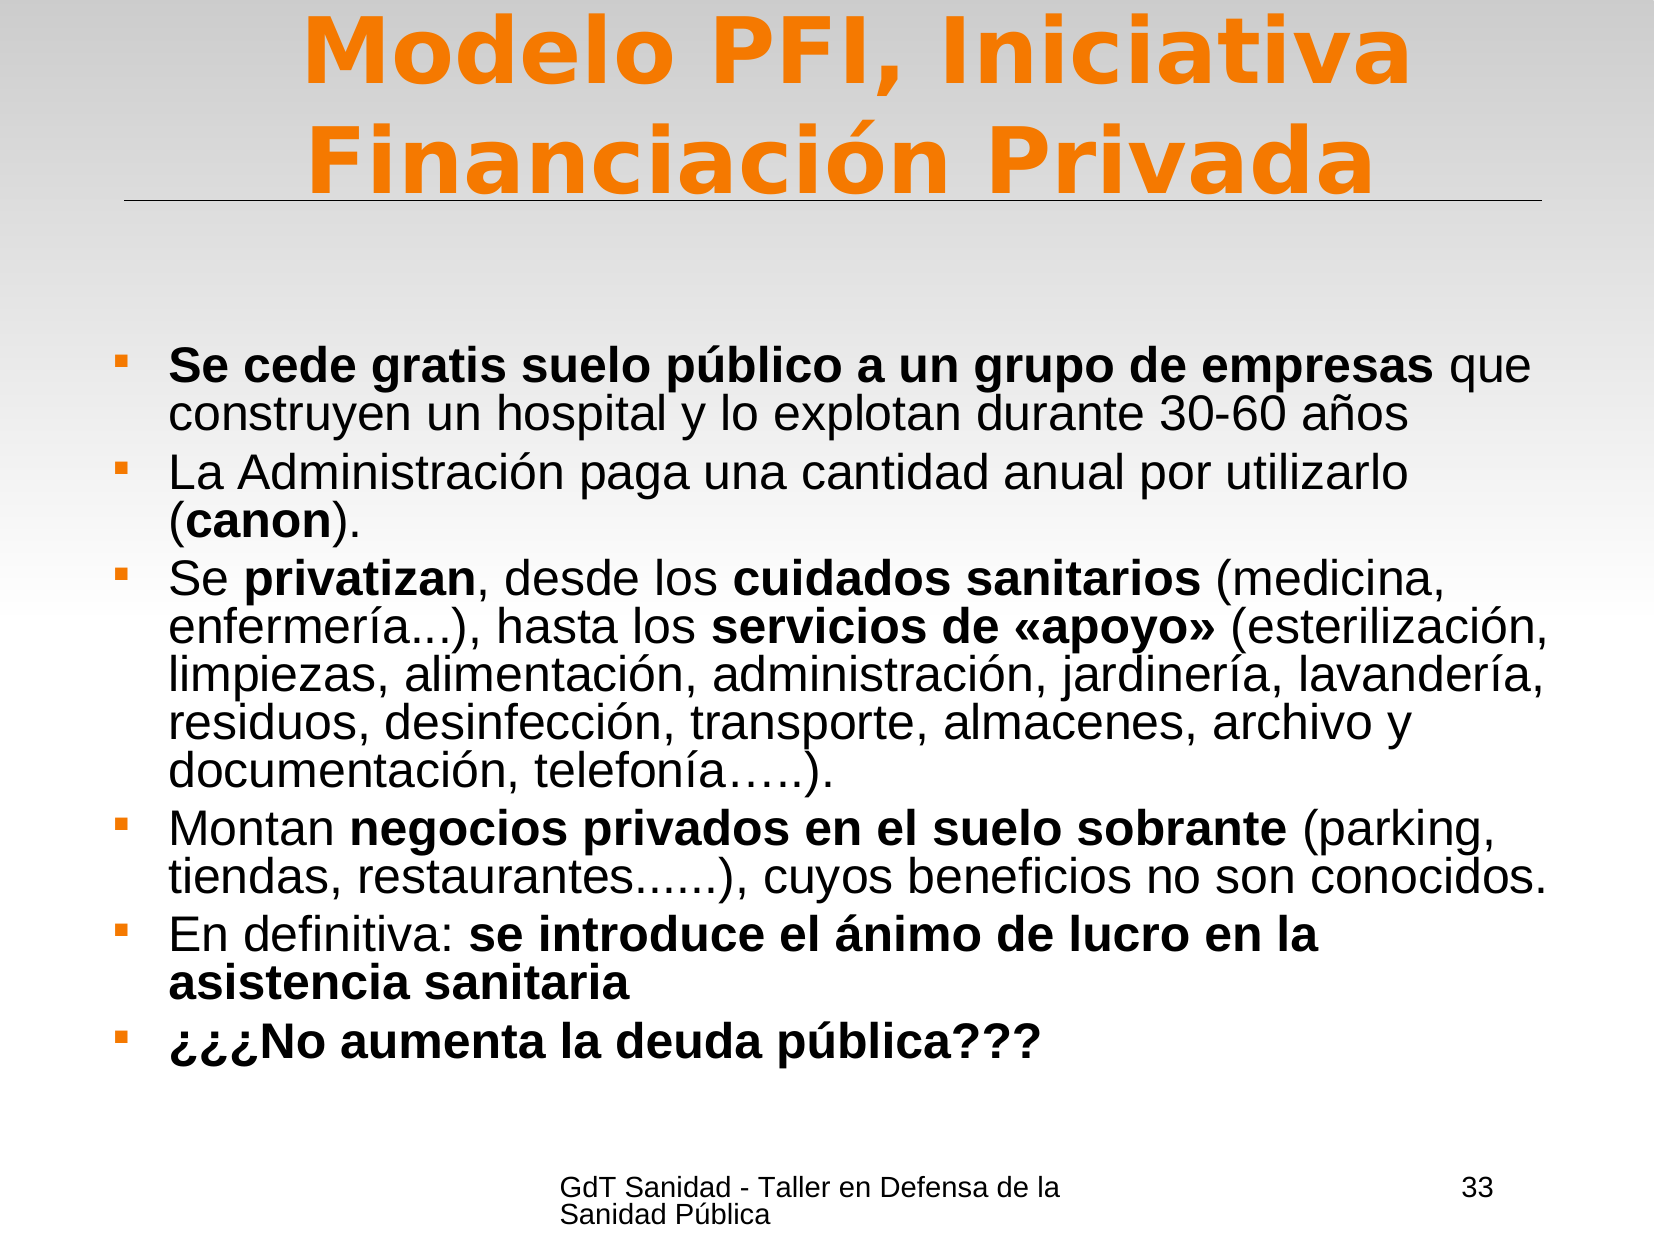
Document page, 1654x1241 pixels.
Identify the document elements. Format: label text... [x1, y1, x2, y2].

list Se cede gratis suelo público a un grupo de empresas que construyen un hospital y lo explotan durante 30-60 años La Administración paga una cantidad anual por utilizarlo (canon). Se privatizan, desde los cuidados sanitarios (medicina, enfermería...), hasta los servicios de «apoyo» (esterilización, limpiezas, alimentación, administración, jardinería, lavandería, residuos, desinfección, transporte, almacenes, archivo y documentación, telefonía…..). Montan negocios privados en el suelo sobrante (parking, tiendas, restaurantes......), cuyos beneficios no son conocidos. En definitiva: se introduce el ánimo de lucro en la asistencia sanitaria ¿¿¿No aumenta la deuda pública??? [82, 231, 1571, 1050]
title Modelo PFI, Iniciativa Financiación Privada [59, 0, 1625, 220]
